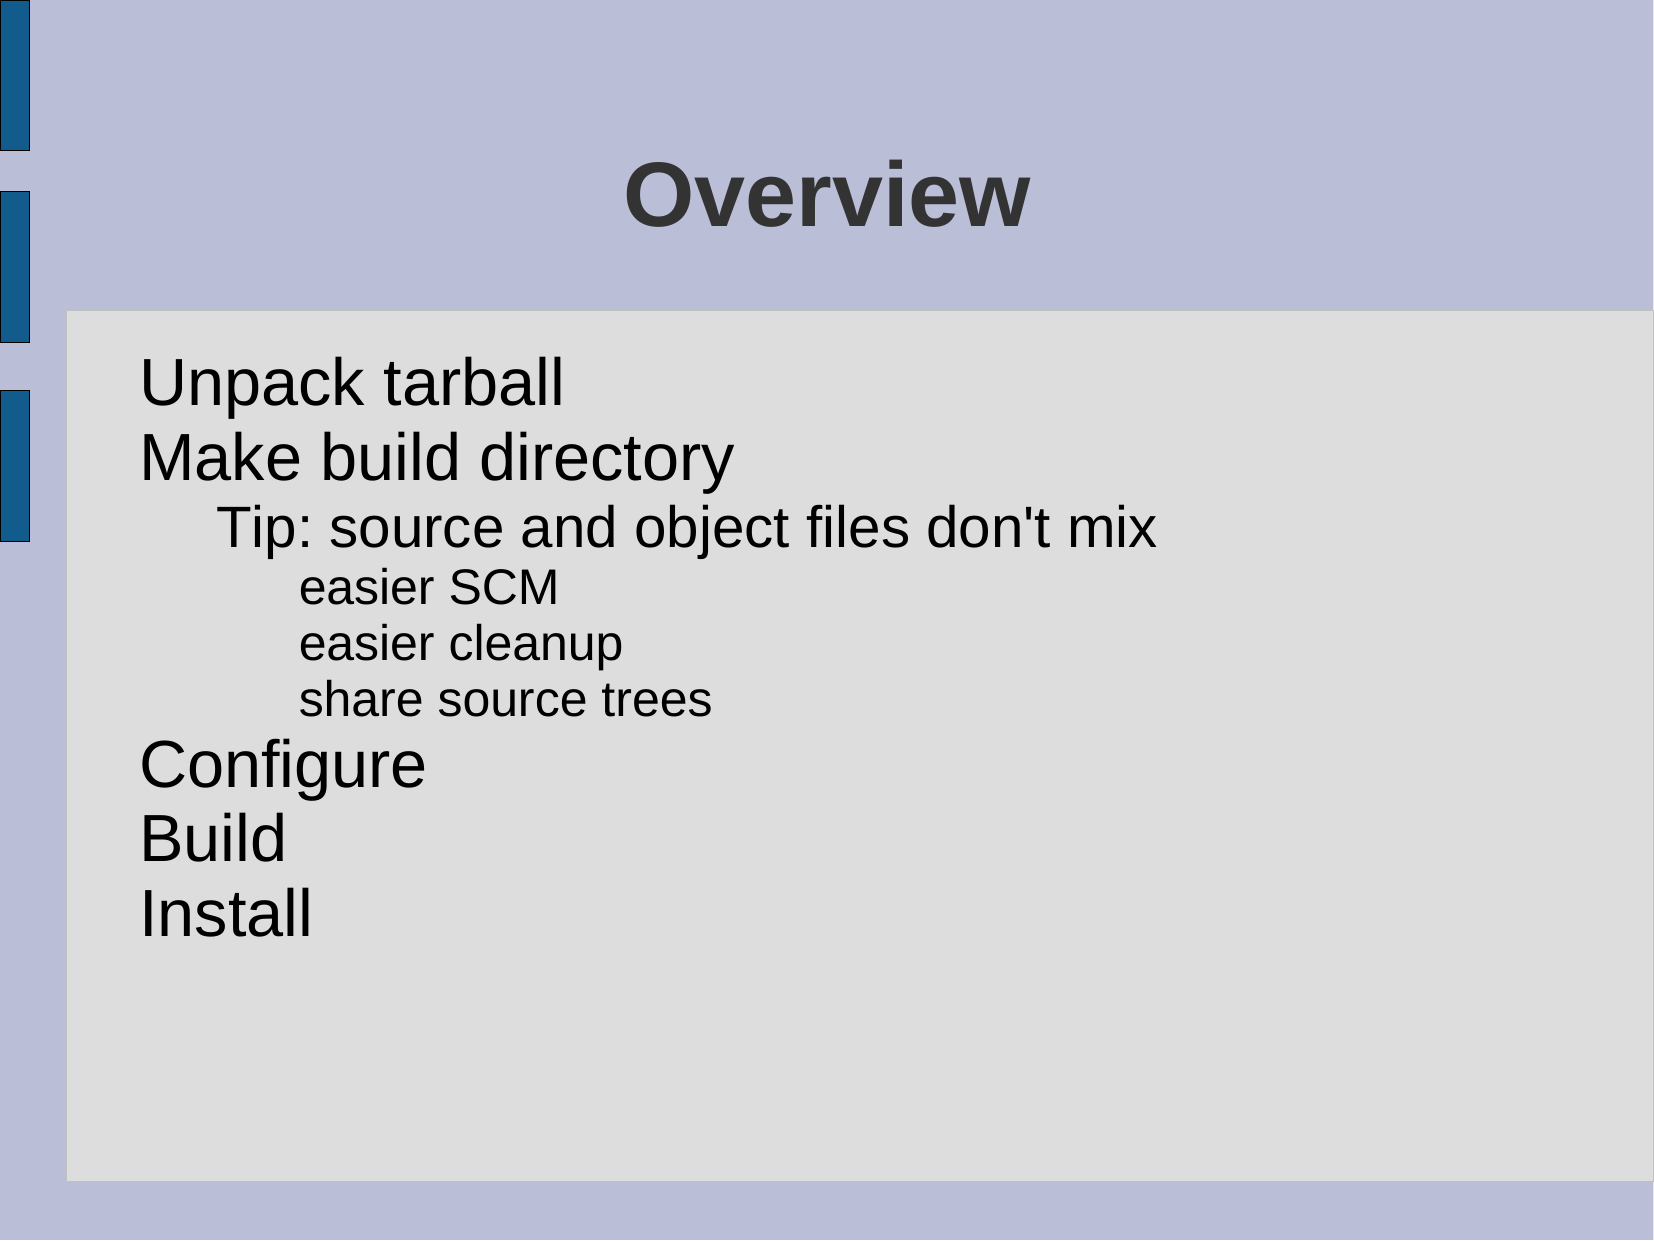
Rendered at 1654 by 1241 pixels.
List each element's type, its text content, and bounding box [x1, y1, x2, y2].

title Overview [121, 98, 1534, 291]
list Unpack tarball Make build directory Tip: source and object files don't mix easier SCM easier cleanup share source trees Configure Build Install [121, 344, 1534, 1112]
